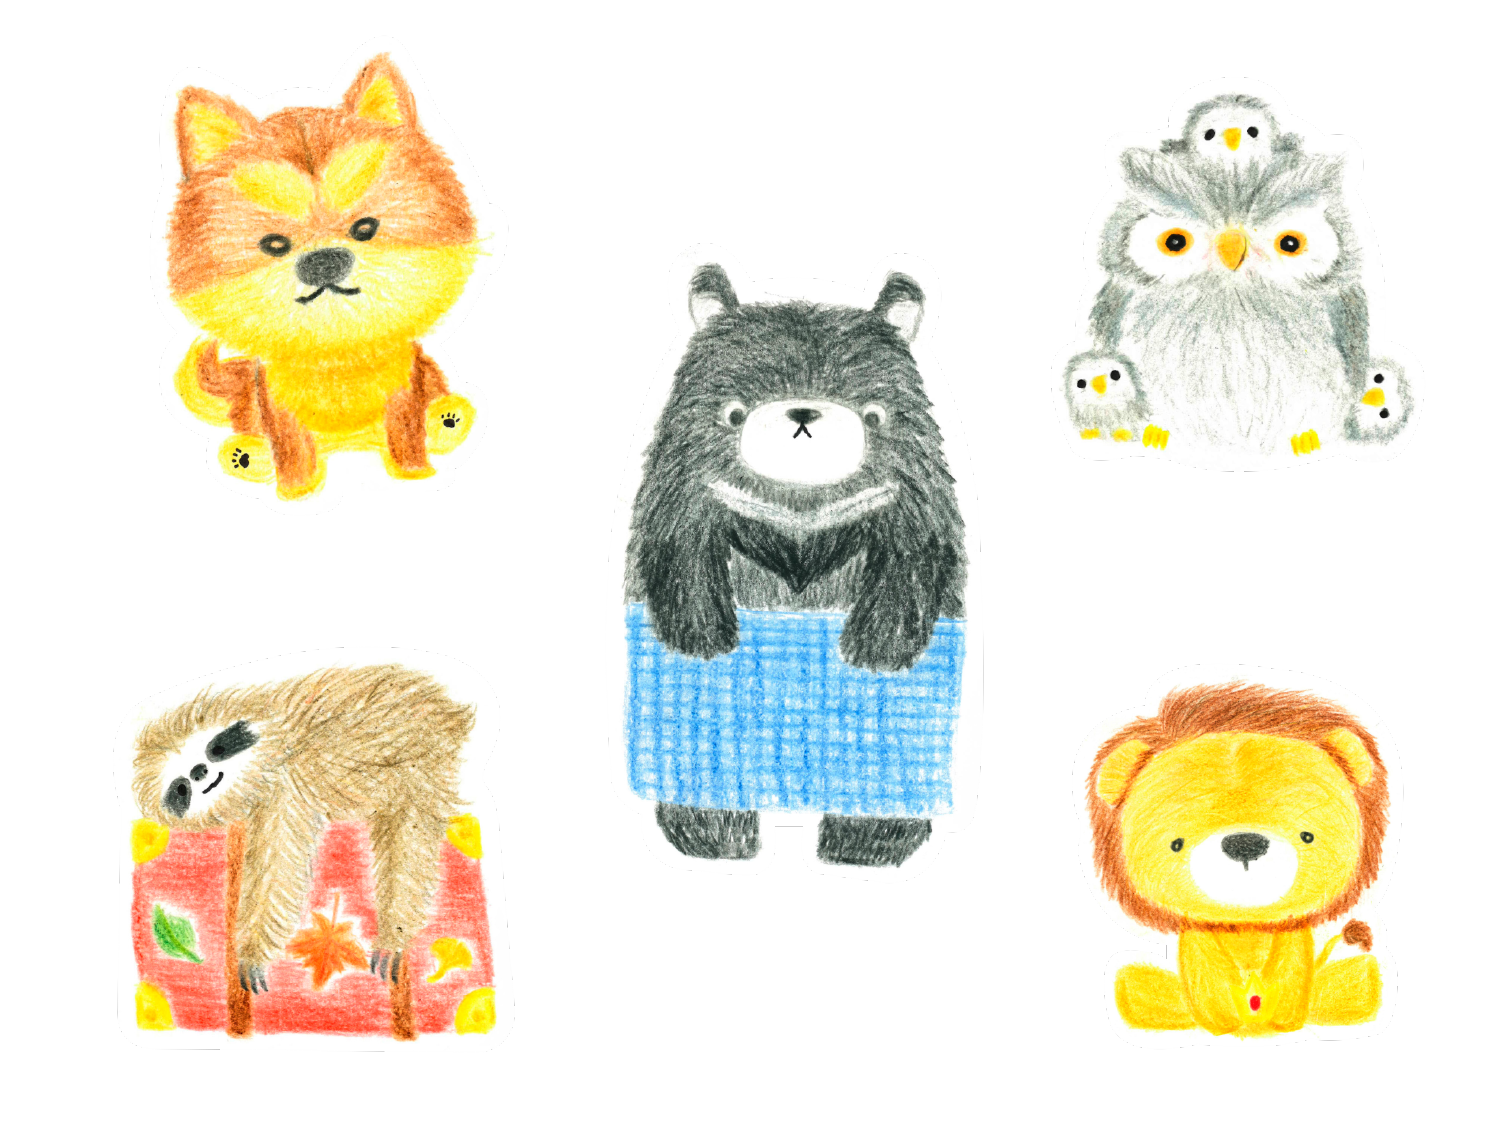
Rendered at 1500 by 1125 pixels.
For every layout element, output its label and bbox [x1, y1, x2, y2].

picture [1057, 645, 1423, 1073]
picture [560, 39, 1450, 928]
picture [53, 588, 553, 1125]
picture [88, 0, 543, 555]
